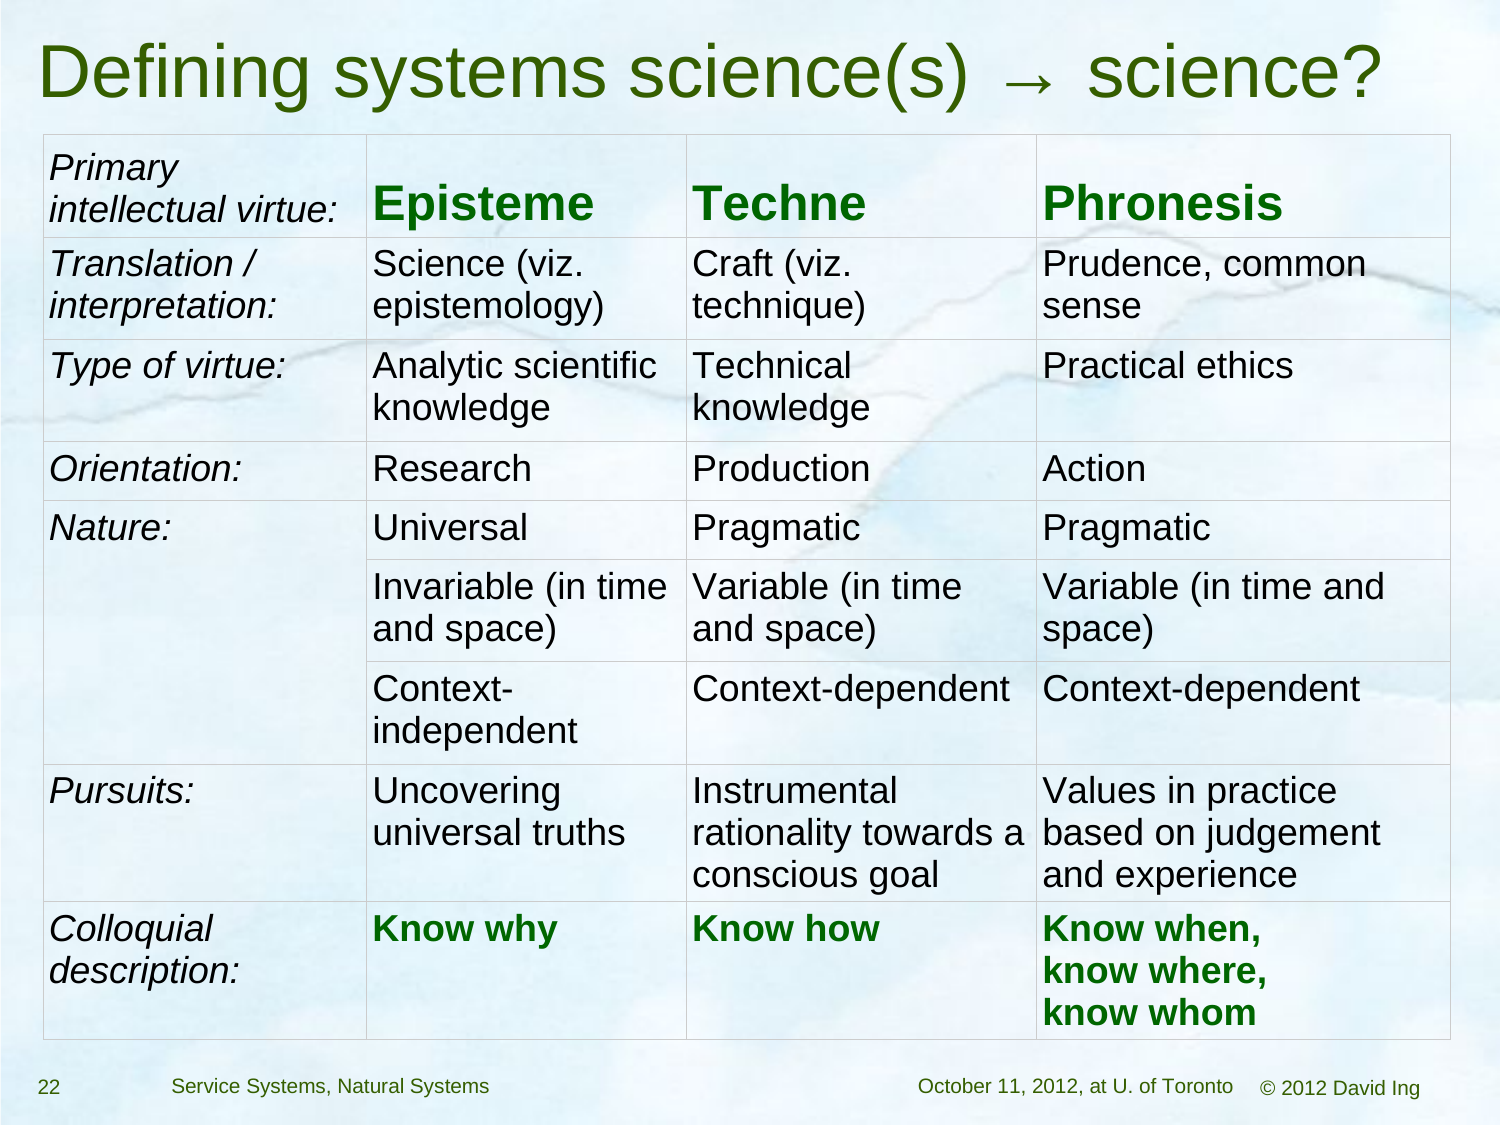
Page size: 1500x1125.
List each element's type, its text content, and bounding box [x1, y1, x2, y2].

table_header Phronesis [1037, 135, 1450, 237]
table_cell Context-dependent [1037, 662, 1450, 764]
table_cell Know how [687, 902, 1036, 1039]
table_cell Know when, know where, know whom [1037, 902, 1450, 1039]
table_cell Research [367, 442, 686, 500]
table_cell Pursuits: [44, 765, 366, 901]
table_cell Colloquial description: [44, 902, 366, 1039]
table_cell Action [1037, 442, 1450, 500]
table_cell Variable (in time and space) [1037, 560, 1450, 661]
table_cell Craft (viz. technique) [687, 238, 1036, 339]
table_cell Technical knowledge [687, 340, 1036, 441]
table_cell Variable (in time and space) [687, 560, 1036, 661]
table_cell Pragmatic [1037, 501, 1450, 559]
table_cell Type of virtue: [44, 340, 366, 441]
table_header Primary intellectual virtue: [44, 135, 366, 237]
table_header Episteme [367, 135, 686, 237]
table_cell Context-independent [367, 662, 686, 764]
table_cell Know why [367, 902, 686, 1039]
table_cell Uncovering universal truths [367, 765, 686, 901]
table_cell Analytic scientific knowledge [367, 340, 686, 441]
table_cell Nature: [44, 501, 366, 764]
table_cell Values in practice based on judgement and experience [1037, 765, 1450, 901]
table_cell Prudence, common sense [1037, 238, 1450, 339]
table_cell Practical ethics [1037, 340, 1450, 441]
table_cell Science (viz. epistemology) [367, 238, 686, 339]
table_cell Invariable (in time and space) [367, 560, 686, 661]
table_header Techne [687, 135, 1036, 237]
table_cell Orientation: [44, 442, 366, 500]
table_cell Translation / interpretation: [44, 238, 366, 339]
table_cell Instrumental rationality towards a conscious goal [687, 765, 1036, 901]
table_cell Context-dependent [687, 662, 1036, 764]
picture [0, 0, 1500, 1125]
table_cell Production [687, 442, 1036, 500]
table_cell Universal [367, 501, 686, 559]
table_cell Pragmatic [687, 501, 1036, 559]
title Defining systems science(s) → science? [37, 37, 1463, 152]
